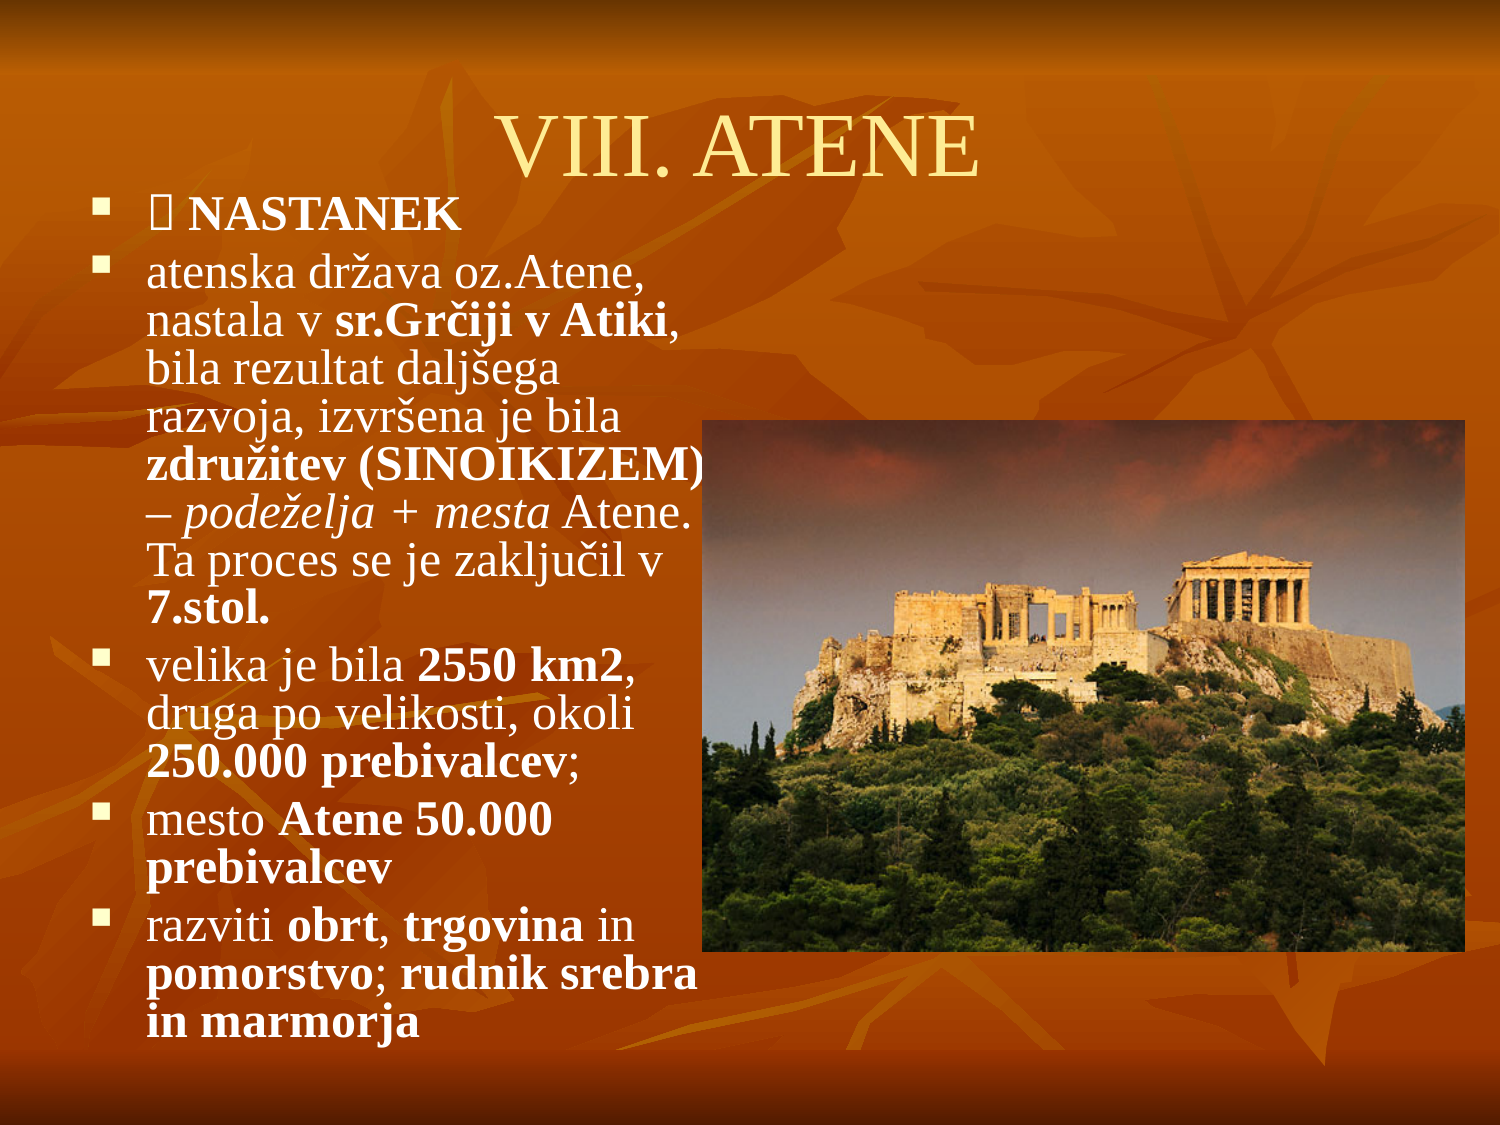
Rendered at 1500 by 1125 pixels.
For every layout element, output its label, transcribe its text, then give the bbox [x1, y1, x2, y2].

list  NASTANEK atenska država oz.Atene, nastala v sr.Grčiji v Atiki, bila rezultat daljšega razvoja, izvršena je bila združitev (SINOIKIZEM) – podeželja + mesta Atene. Ta proces se je zaključil v 7.stol. velika je bila 2550 km2, druga po velikosti, okoli 250.000 prebivalcev; mesto Atene 50.000 prebivalcev razviti obrt, trgovina in pomorstvo; rudnik srebra in marmorja [75, 184, 738, 1125]
picture [702, 420, 1465, 952]
title VIII. ATENE [75, 45, 1425, 234]
